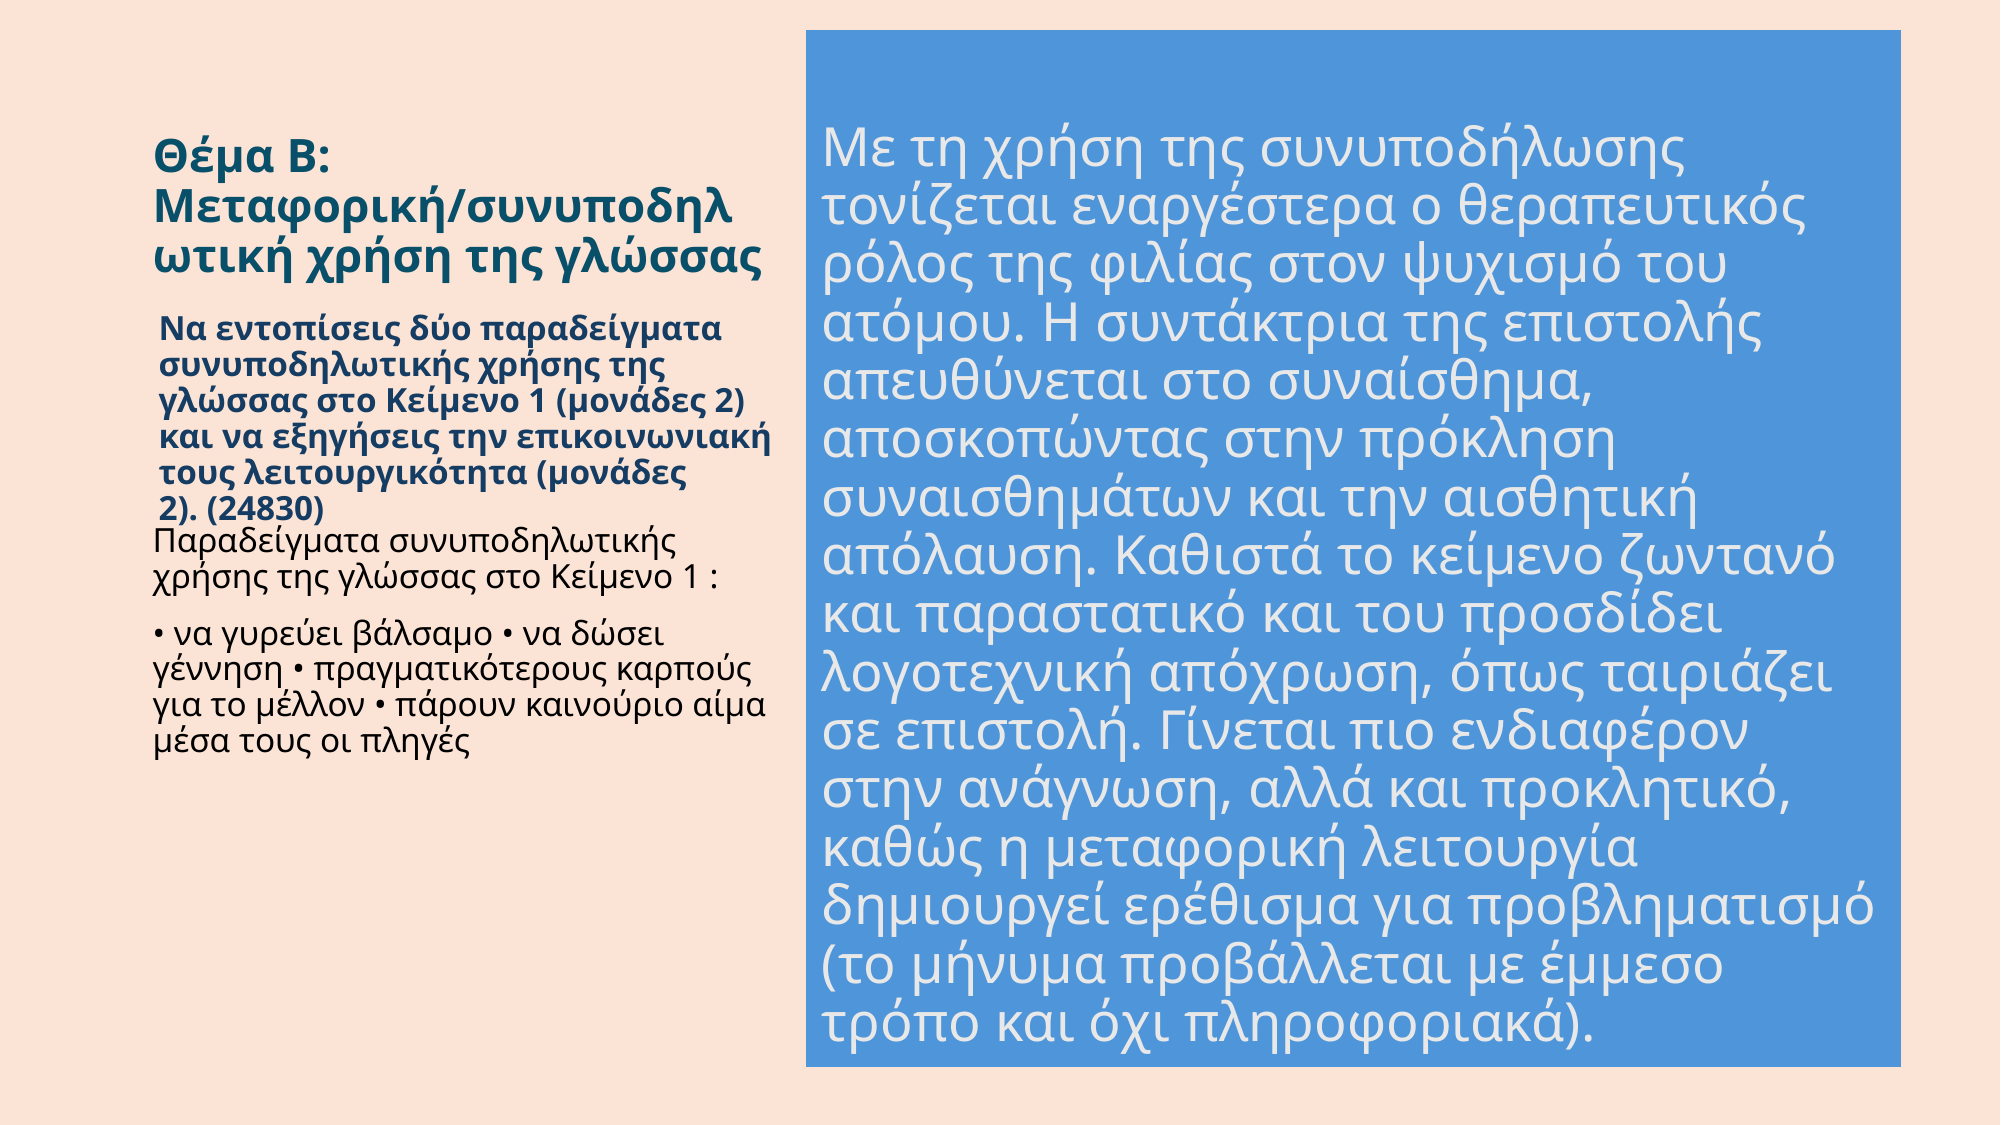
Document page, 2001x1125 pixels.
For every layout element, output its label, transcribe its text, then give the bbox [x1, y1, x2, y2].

text_box Παραδείγματα συνυποδηλωτικής χρήσης της γλώσσας στο Κείμενο 1 : • να γυρεύει βάλσαμο • να δώσει γέννηση • πραγματικότερους καρπούς για το μέλλον • πάρουν καινούριο αίμα μέσα τους οι πληγές [138, 516, 783, 790]
text_box Με τη χρήση της συνυποδήλωσης τονίζεται εναργέστερα ο θεραπευτικός ρόλος της φιλίας στον ψυχισμό του ατόμου. Η συντάκτρια της επιστολής απευθύνεται στο συναίσθημα, αποσκοπώντας στην πρόκληση συναισθημάτων και την αισθητική απόλαυση. Καθιστά το κείμενο ζωντανό και παραστατικό και του προσδίδει λογοτεχνική απόχρωση, όπως ταιριάζει σε επιστολή. Γίνεται πιο ενδιαφέρον στην ανάγνωση, αλλά και προκλητικό, καθώς η μεταφορική λειτουργία δημιουργεί ερέθισμα για προβληματισμό (το μήνυμα προβάλλεται με έμμεσο τρόπο και όχι πληροφοριακά). [807, 30, 1900, 1066]
title Θέμα Β: Μεταφορική/συνυποδηλωτική χρήση της γλώσσας [137, 75, 783, 290]
list Να εντοπίσεις δύο παραδείγματα συνυποδηλωτικής χρήσης της γλώσσας στο Κείμενο 1 (μονάδες 2) και να εξηγήσεις την επικοινωνιακή τους λειτουργικότητα (μονάδες 2). (24830) [143, 304, 789, 727]
